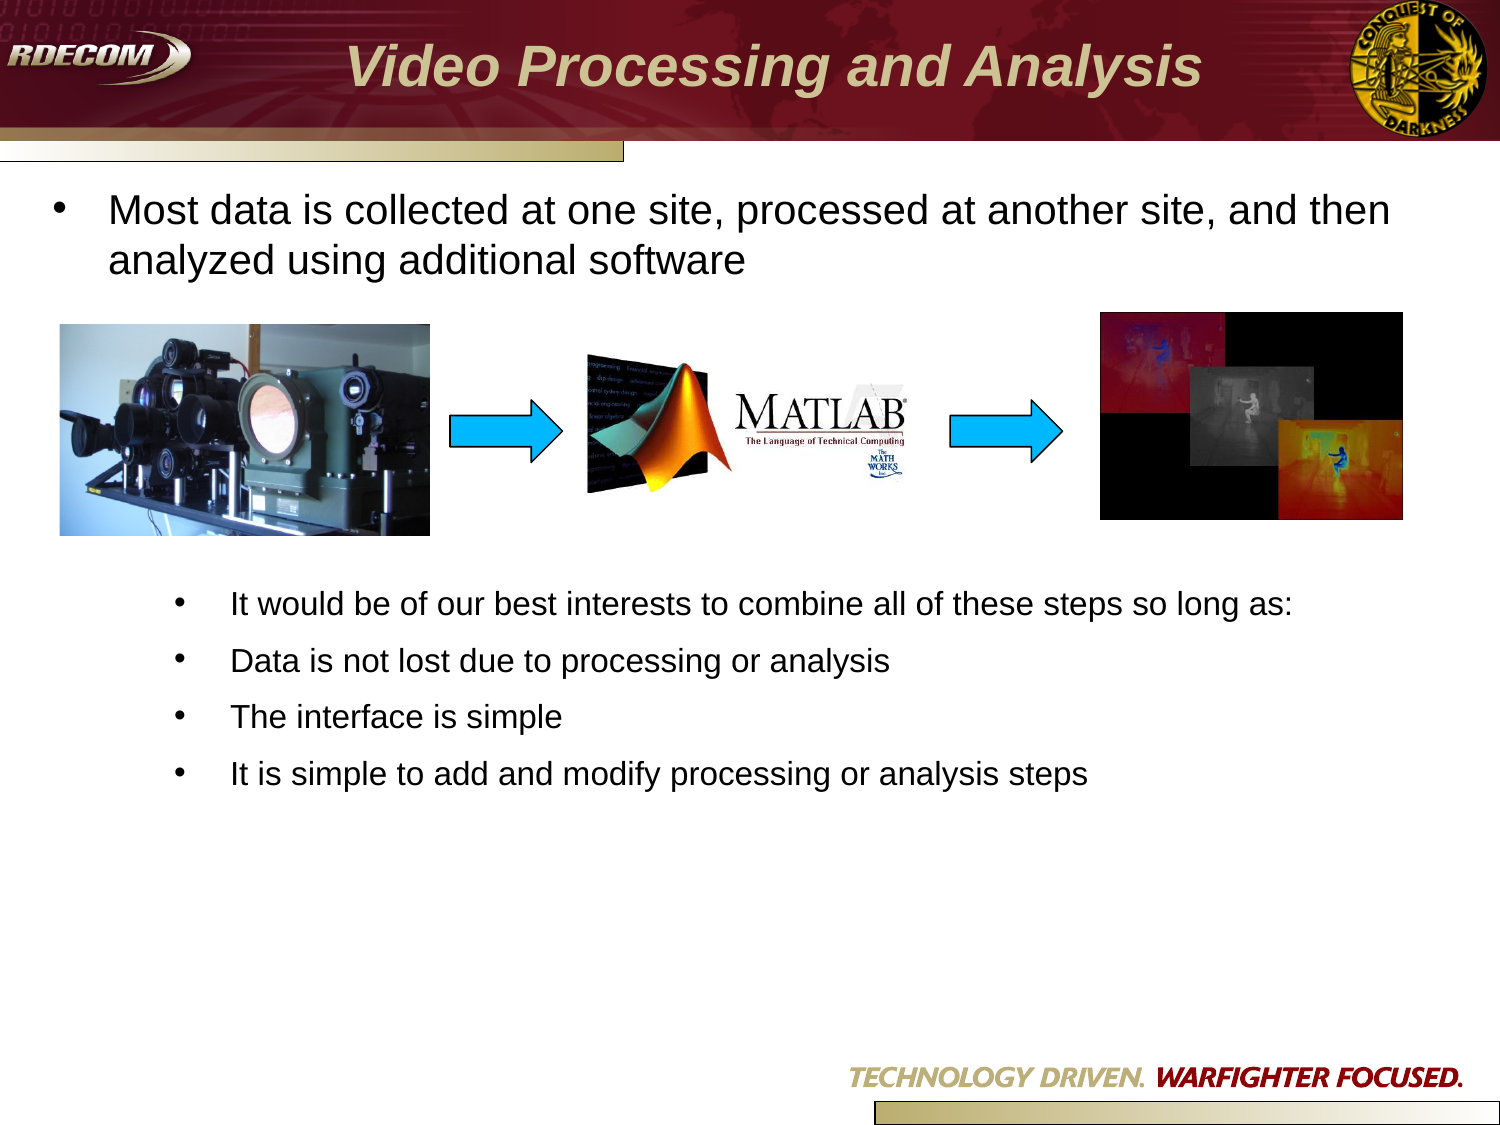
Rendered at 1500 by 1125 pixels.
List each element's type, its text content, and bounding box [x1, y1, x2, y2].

text_box Most data is collected at one site, processed at another site, and then analyzed using additional software It would be of our best interests to combine all of these steps so long as: Data is not lost due to processing or analysis The interface is simple It is simple to add and modify processing or analysis steps [37, 174, 1463, 918]
picture [1100, 312, 1403, 520]
picture [0, 0, 1500, 141]
text_box [950, 399, 1063, 463]
text_box Video Processing and Analysis [225, 0, 1325, 138]
picture [575, 349, 917, 499]
text_box [450, 399, 563, 463]
picture [59, 324, 430, 536]
